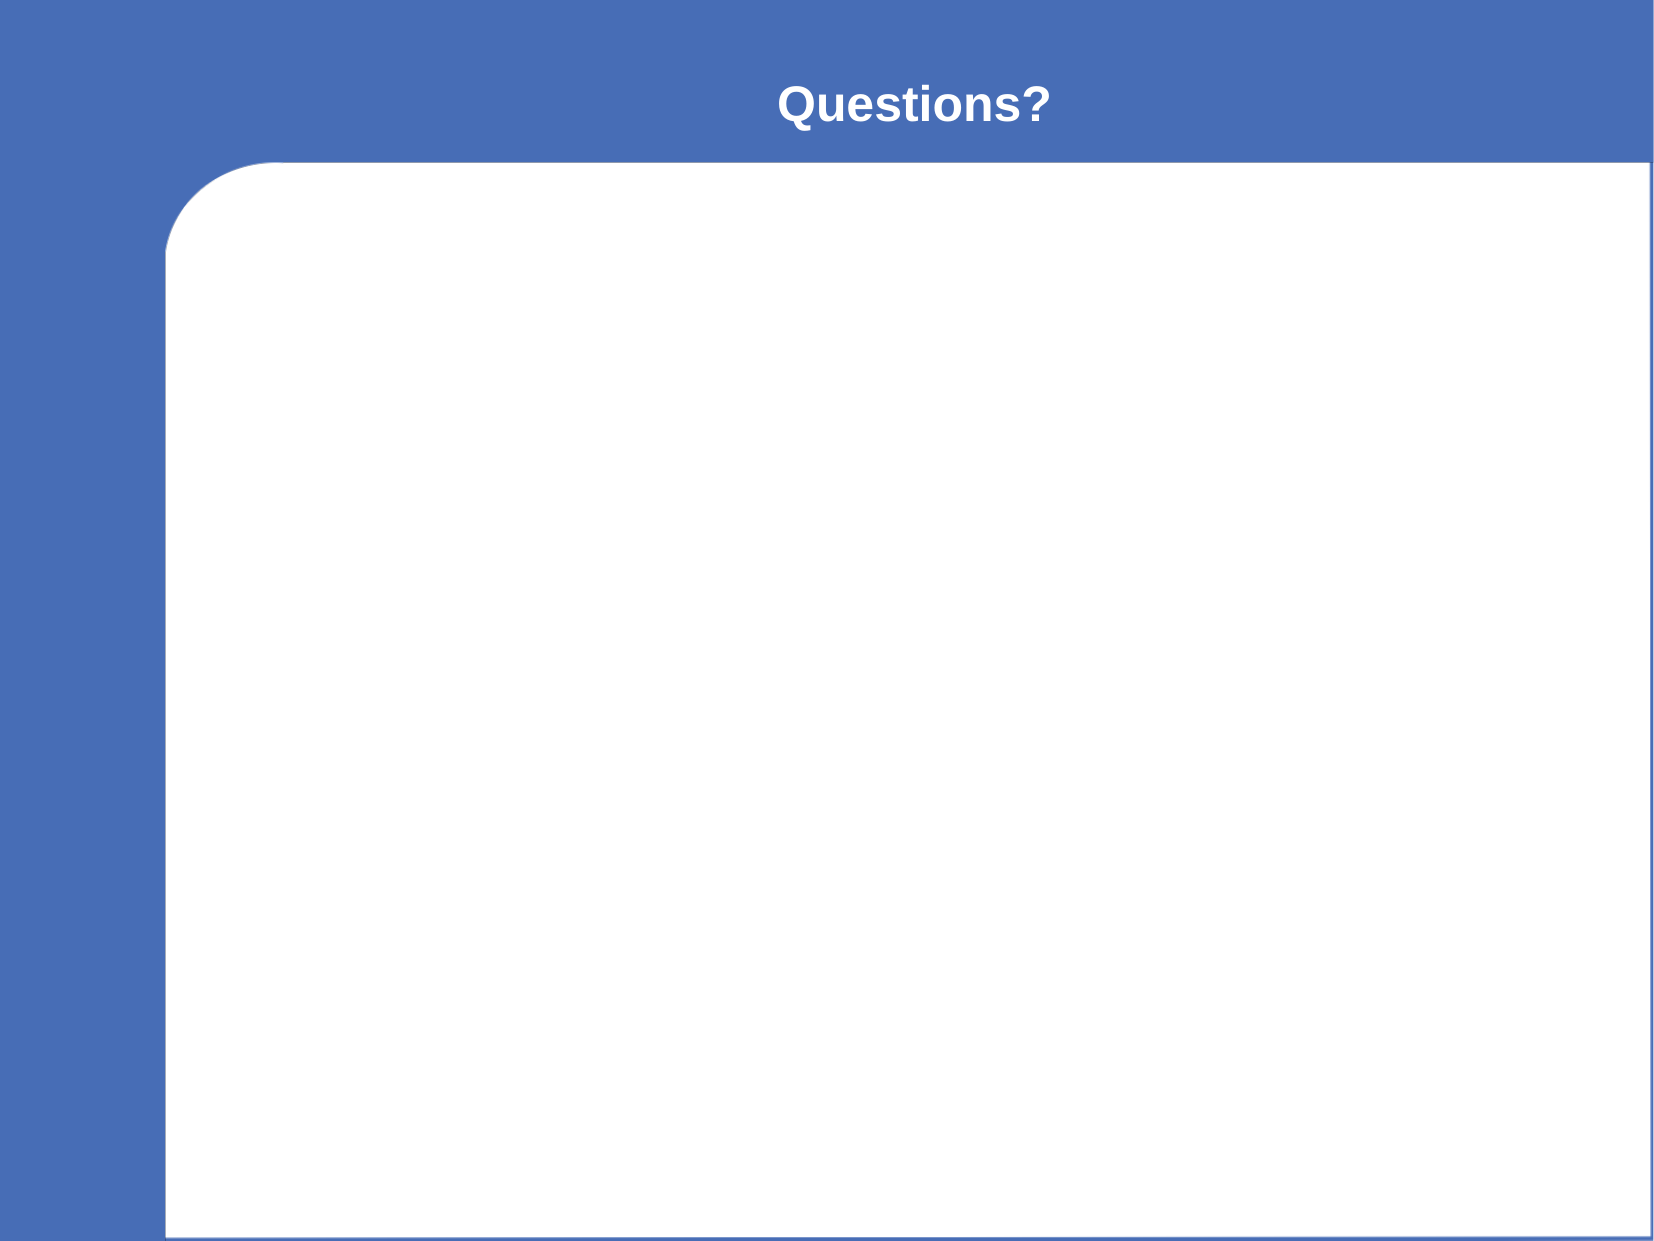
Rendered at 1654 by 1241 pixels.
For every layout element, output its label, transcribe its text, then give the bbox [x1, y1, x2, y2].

picture [0, 0, 1654, 1241]
title Questions? [234, 27, 1595, 181]
